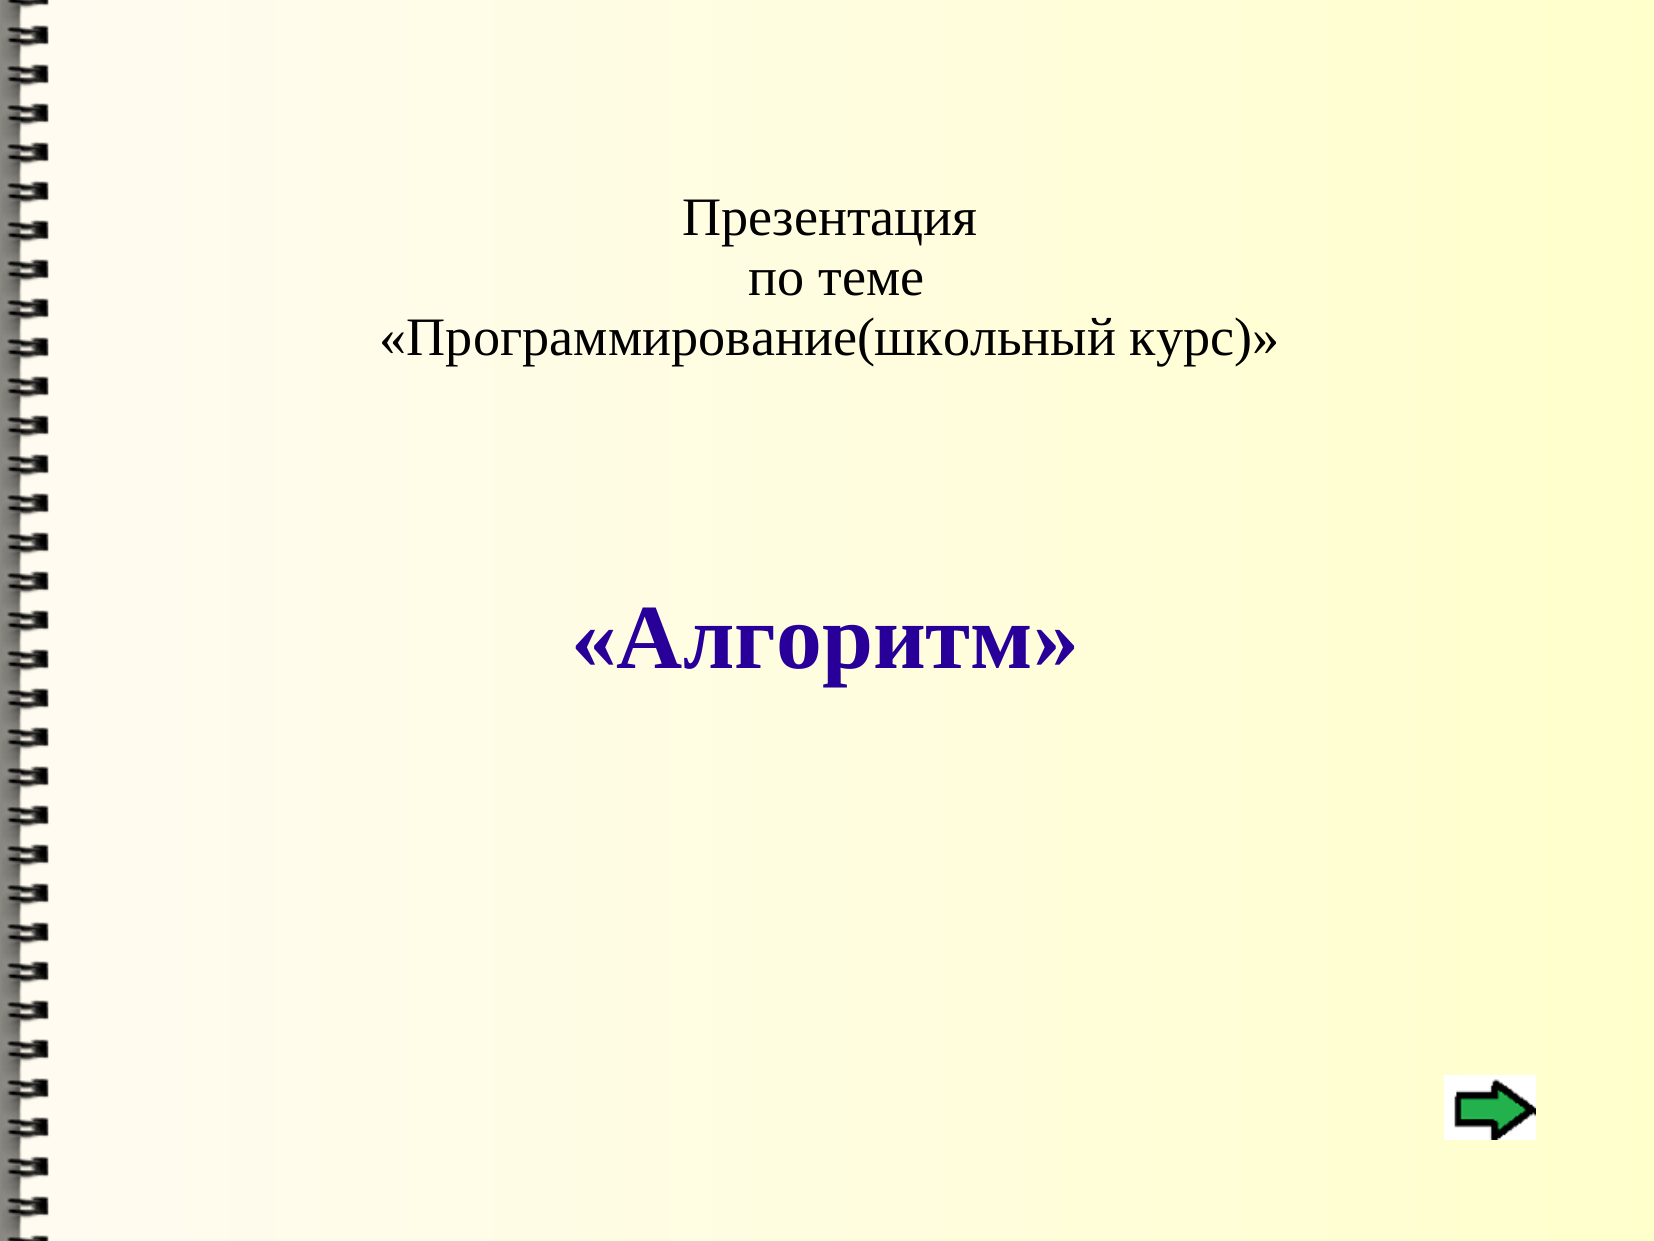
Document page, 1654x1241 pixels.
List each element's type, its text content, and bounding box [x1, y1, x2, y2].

subtitle «Алгоритм» [134, 350, 1516, 1133]
picture [1444, 1075, 1536, 1140]
title Презентация по теме «Программирование(школьный курс)» [124, 131, 1537, 532]
picture [0, 0, 1654, 1241]
